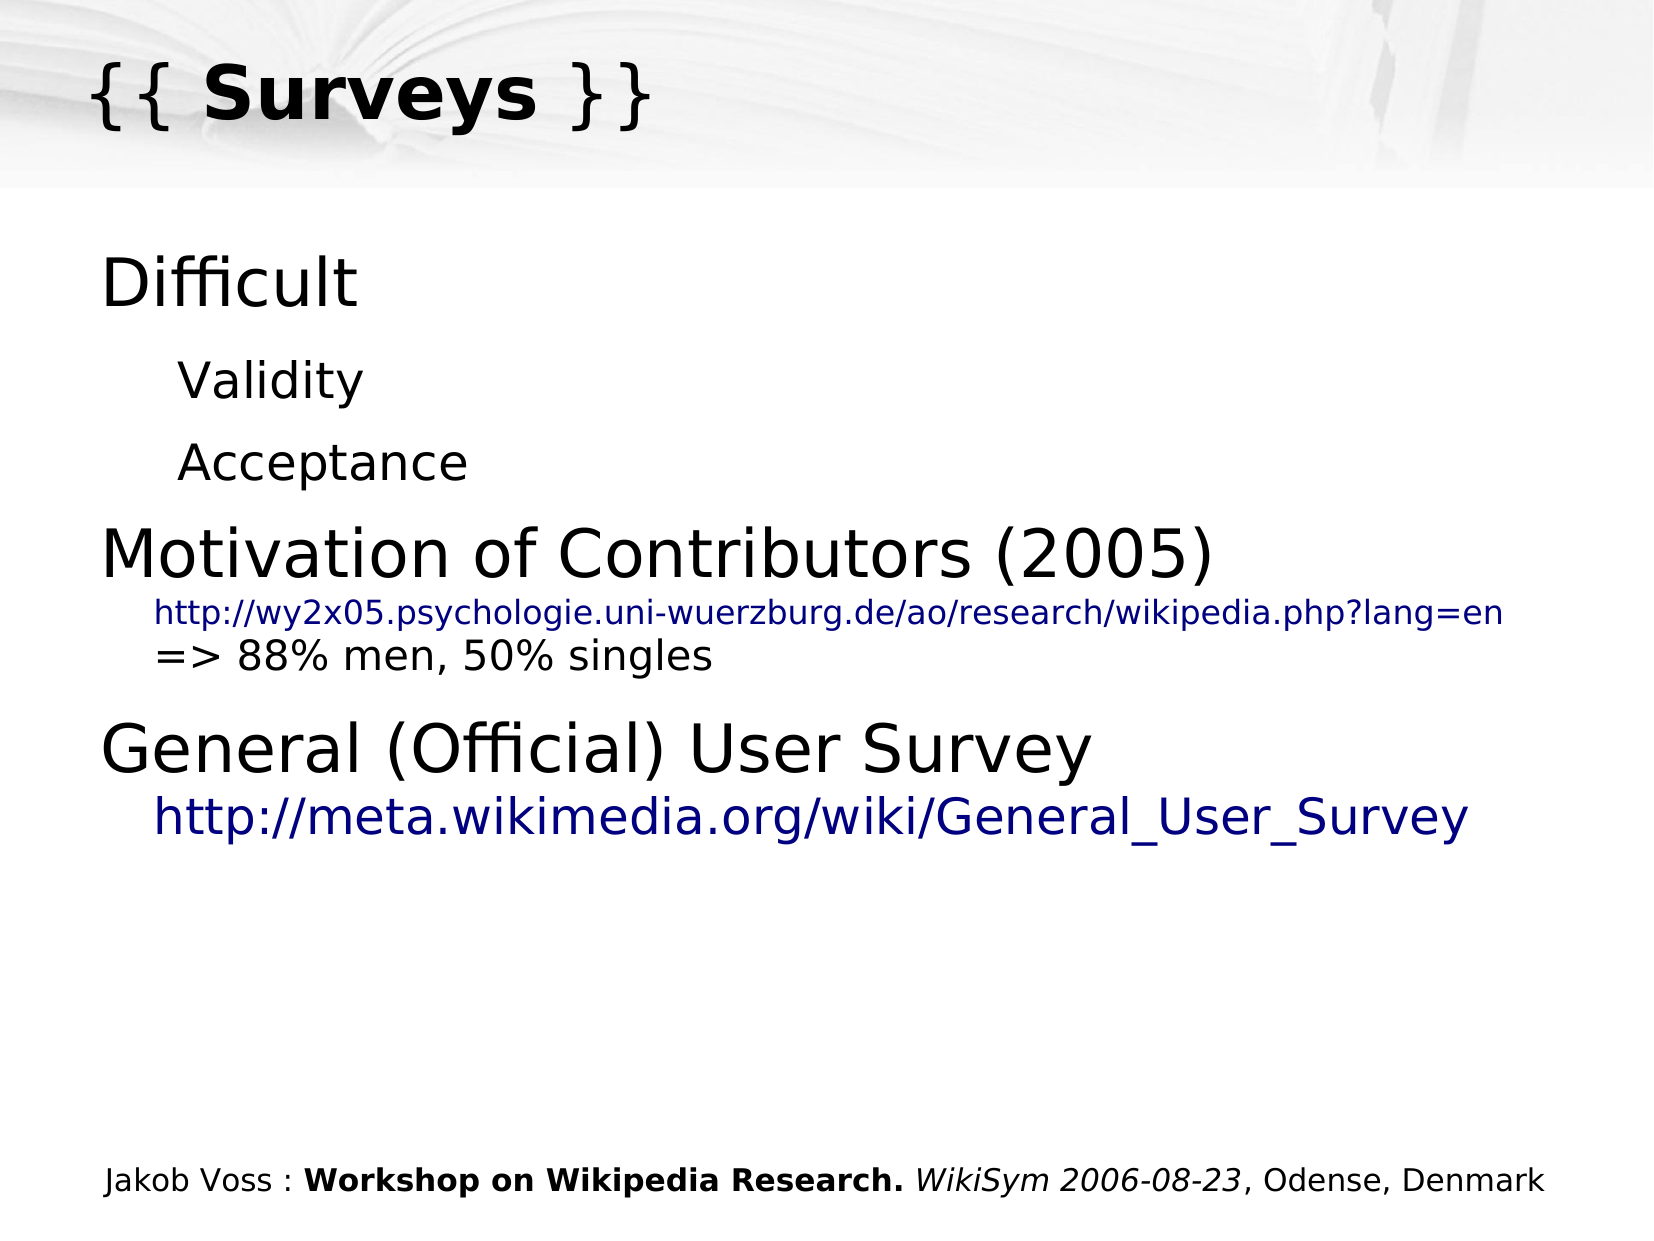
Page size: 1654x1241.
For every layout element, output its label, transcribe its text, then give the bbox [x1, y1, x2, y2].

picture [0, 0, 1654, 188]
title {{ Surveys }} [82, 37, 1571, 151]
list Difficult Validity Acceptance Motivation of Contributors (2005) http://wy2x05.psychologie.uni-wuerzburg.de/ao/research/wikipedia.php?lang=en => 88% men, 50% singles General (Official) User Survey http://meta.wikimedia.org/wiki/General_User_Survey [82, 244, 1571, 1091]
